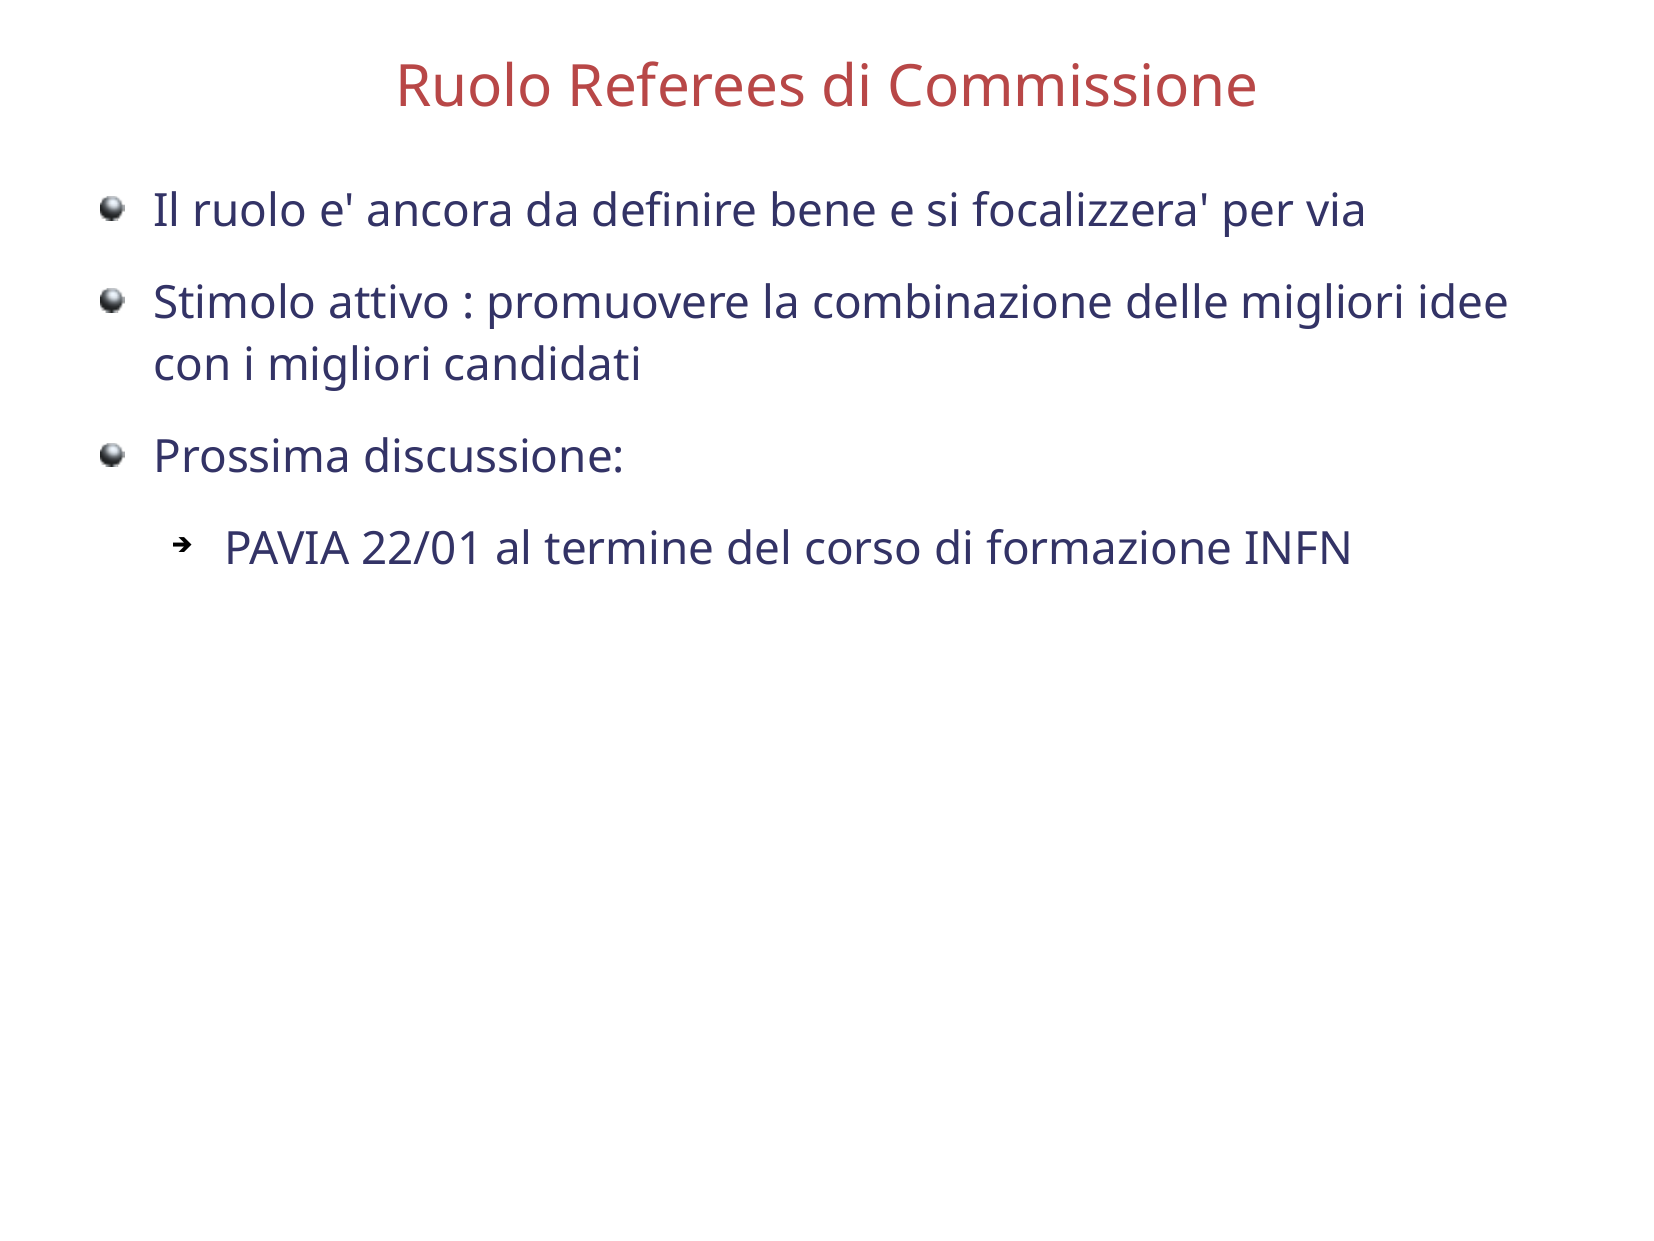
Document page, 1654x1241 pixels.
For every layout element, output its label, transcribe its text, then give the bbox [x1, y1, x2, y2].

list Il ruolo e' ancora da definire bene e si focalizzera' per via Stimolo attivo : promuovere la combinazione delle migliori idee con i migliori candidati Prossima discussione: PAVIA 22/01 al termine del corso di formazione INFN [82, 177, 1571, 1124]
title Ruolo Referees di Commissione [82, 38, 1571, 129]
